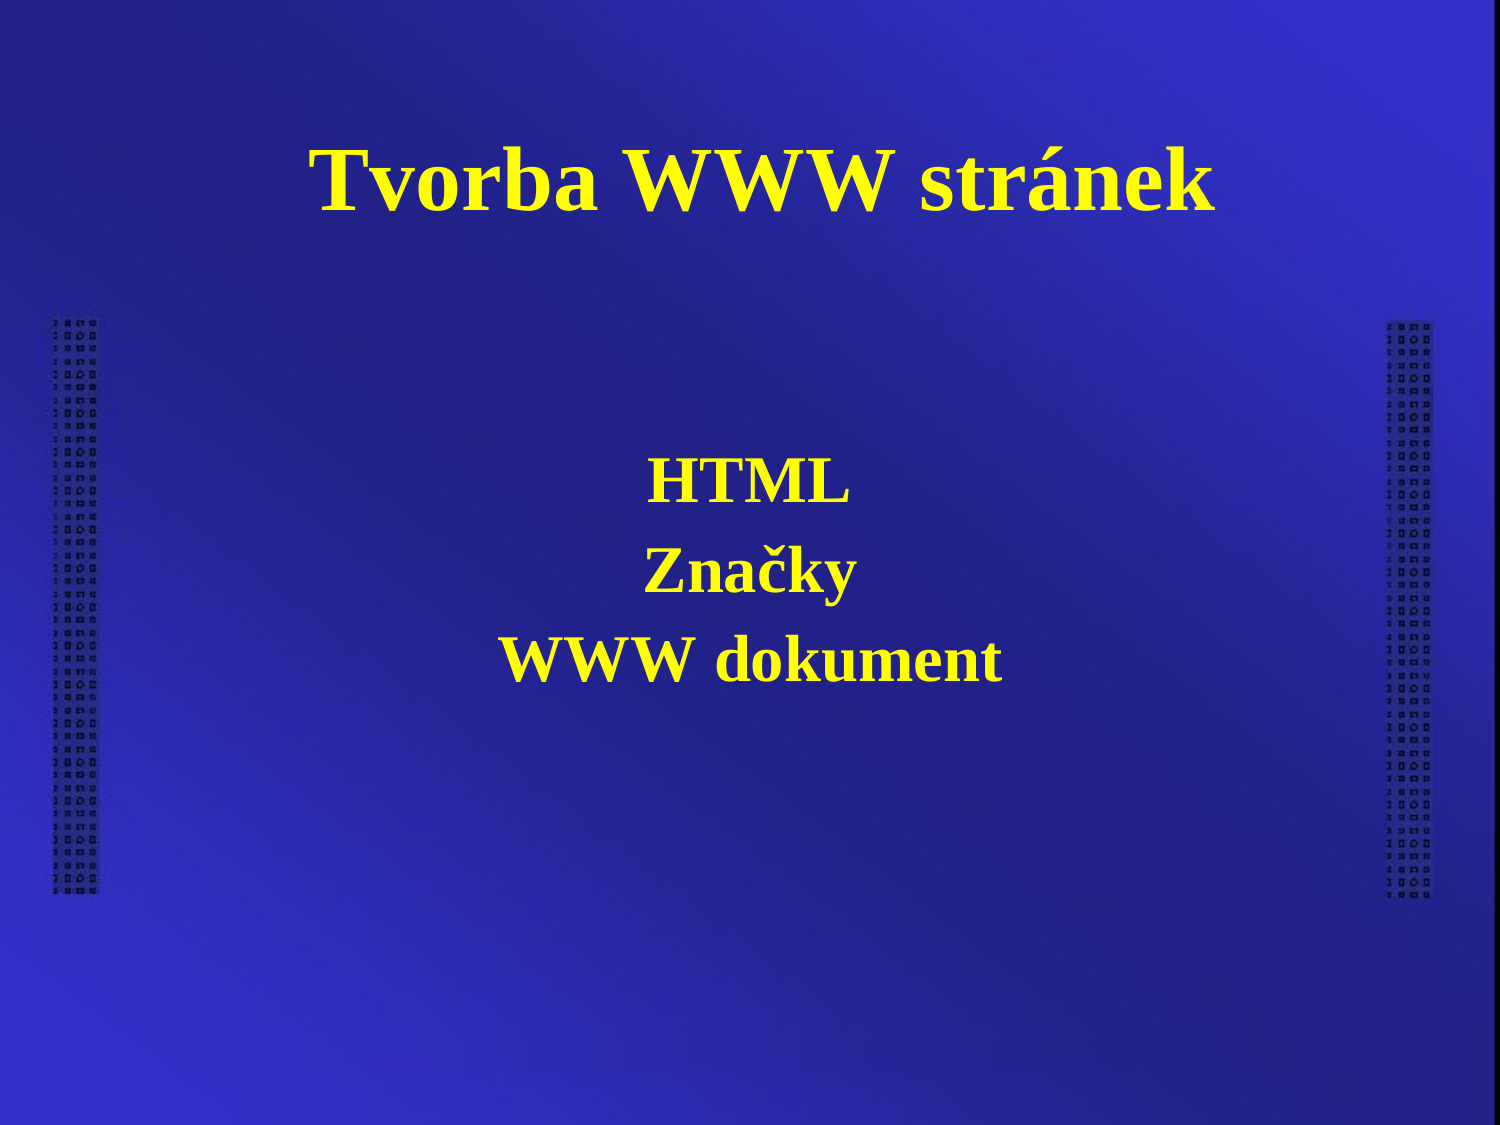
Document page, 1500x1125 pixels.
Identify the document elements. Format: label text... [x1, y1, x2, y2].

subtitle HTML Značky WWW dokument [225, 437, 1276, 925]
picture [0, 0, 1500, 1125]
title Tvorba WWW stránek [125, 103, 1401, 359]
